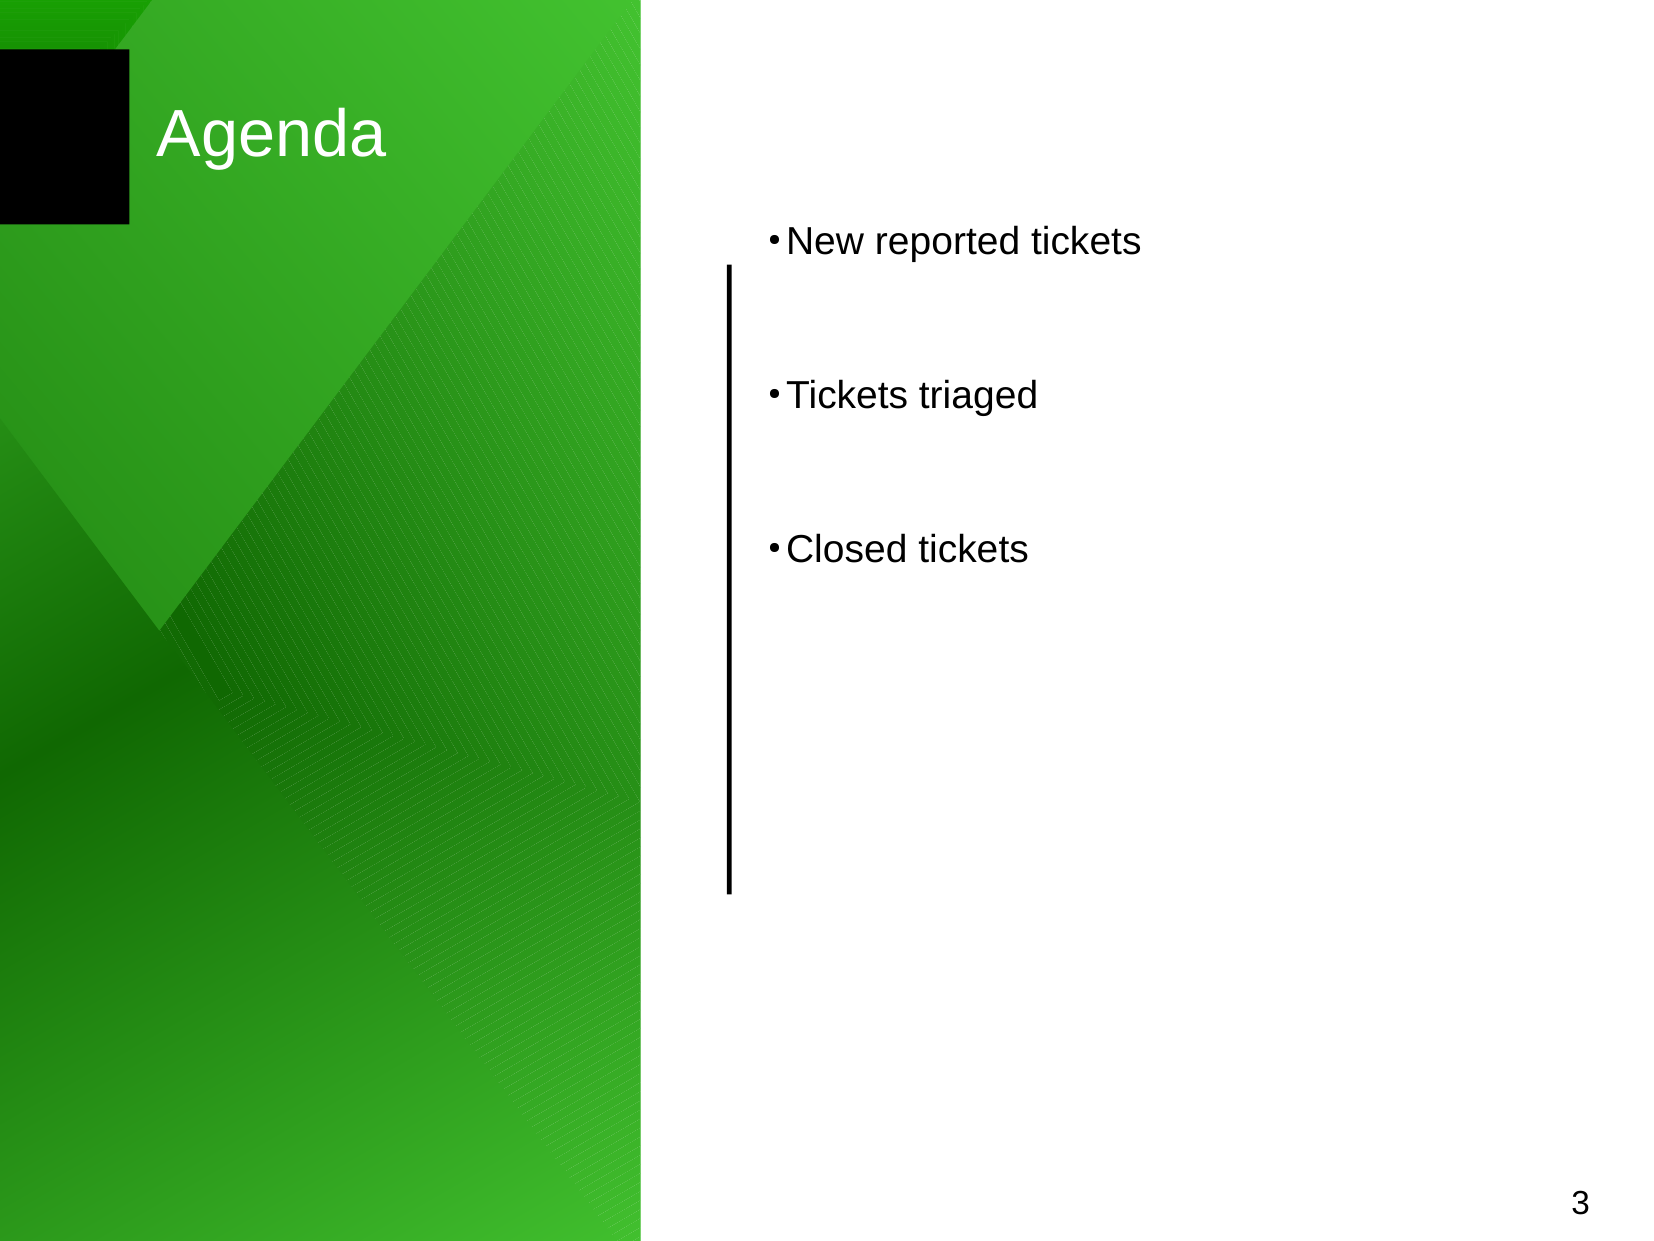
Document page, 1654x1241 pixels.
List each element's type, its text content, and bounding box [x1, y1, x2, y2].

list New reported tickets Tickets triaged Closed tickets [756, 219, 1628, 1182]
title Agenda [156, 47, 621, 221]
